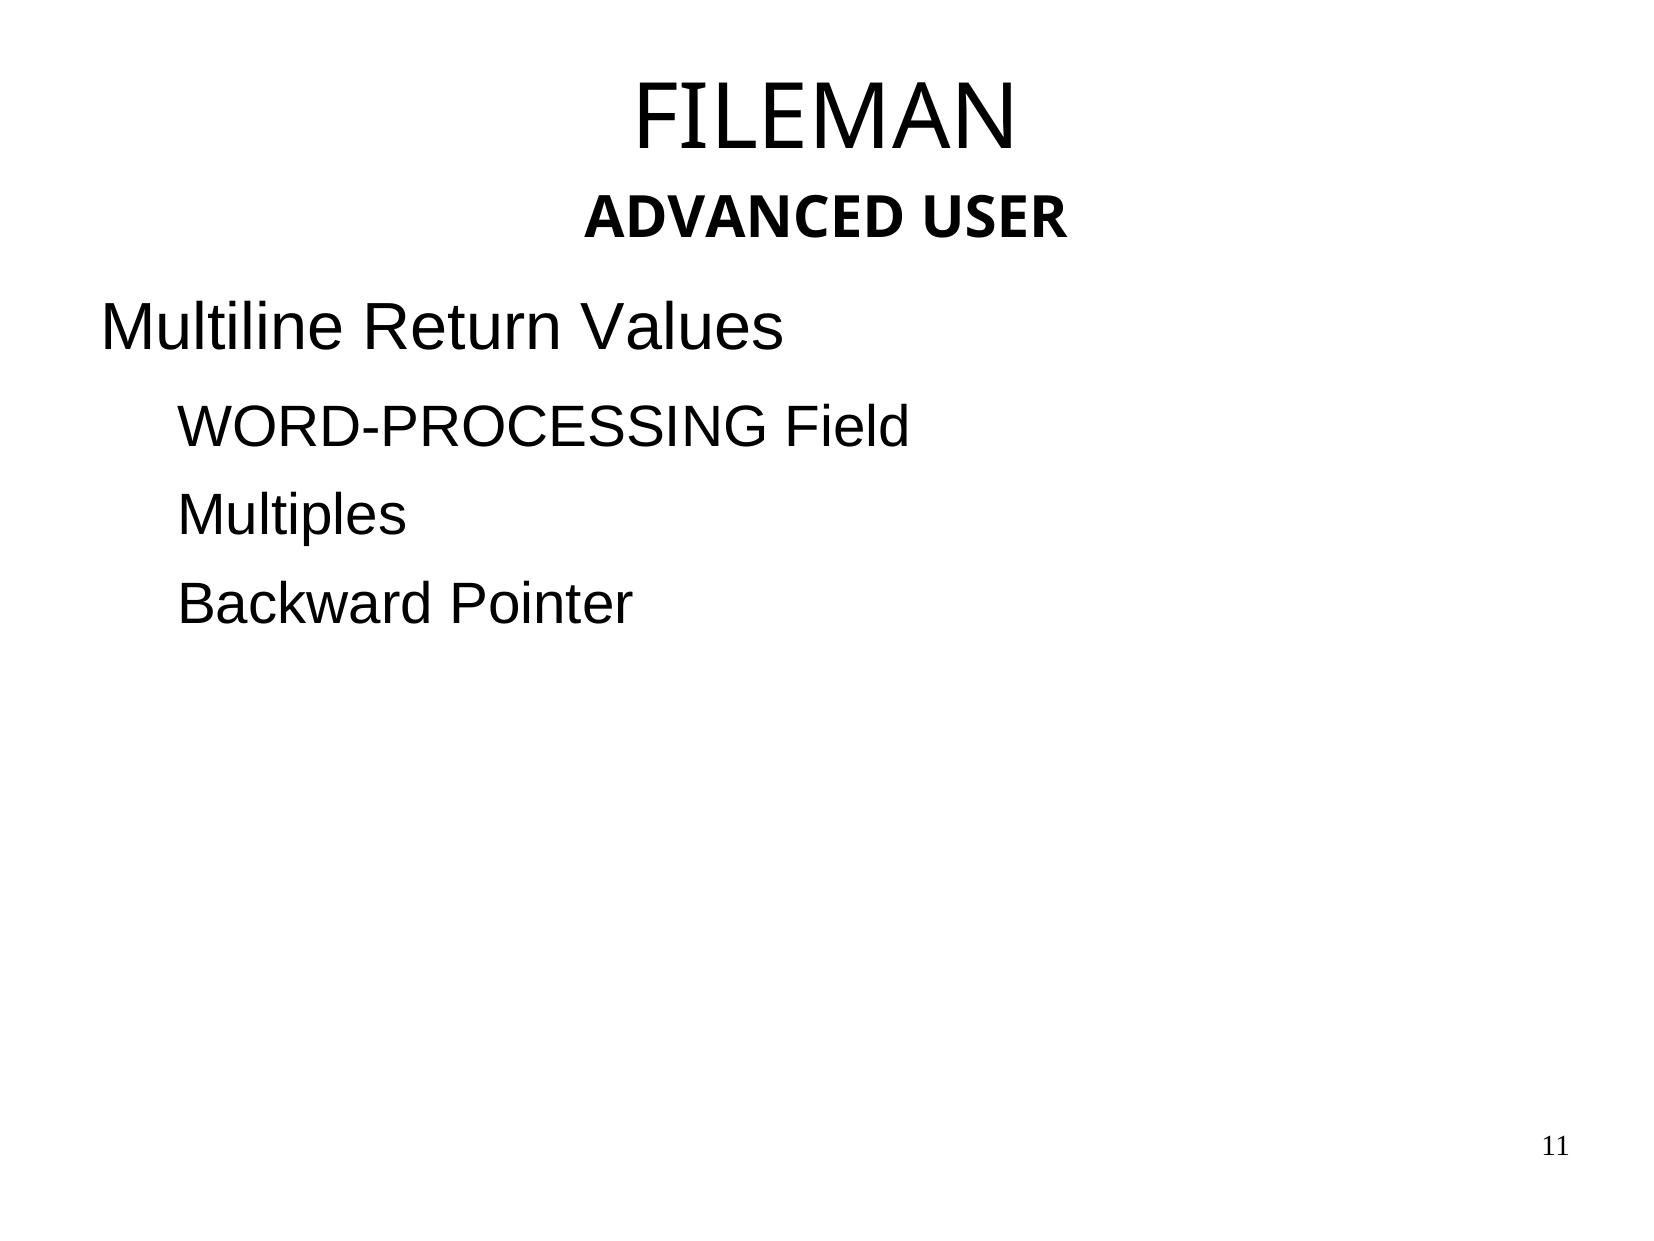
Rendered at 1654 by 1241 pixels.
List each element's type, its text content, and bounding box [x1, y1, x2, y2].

title FILEMAN ADVANCED USER [82, 35, 1570, 270]
list Multiline Return Values WORD-PROCESSING Field Multiples Backward Pointer [82, 289, 1570, 1092]
